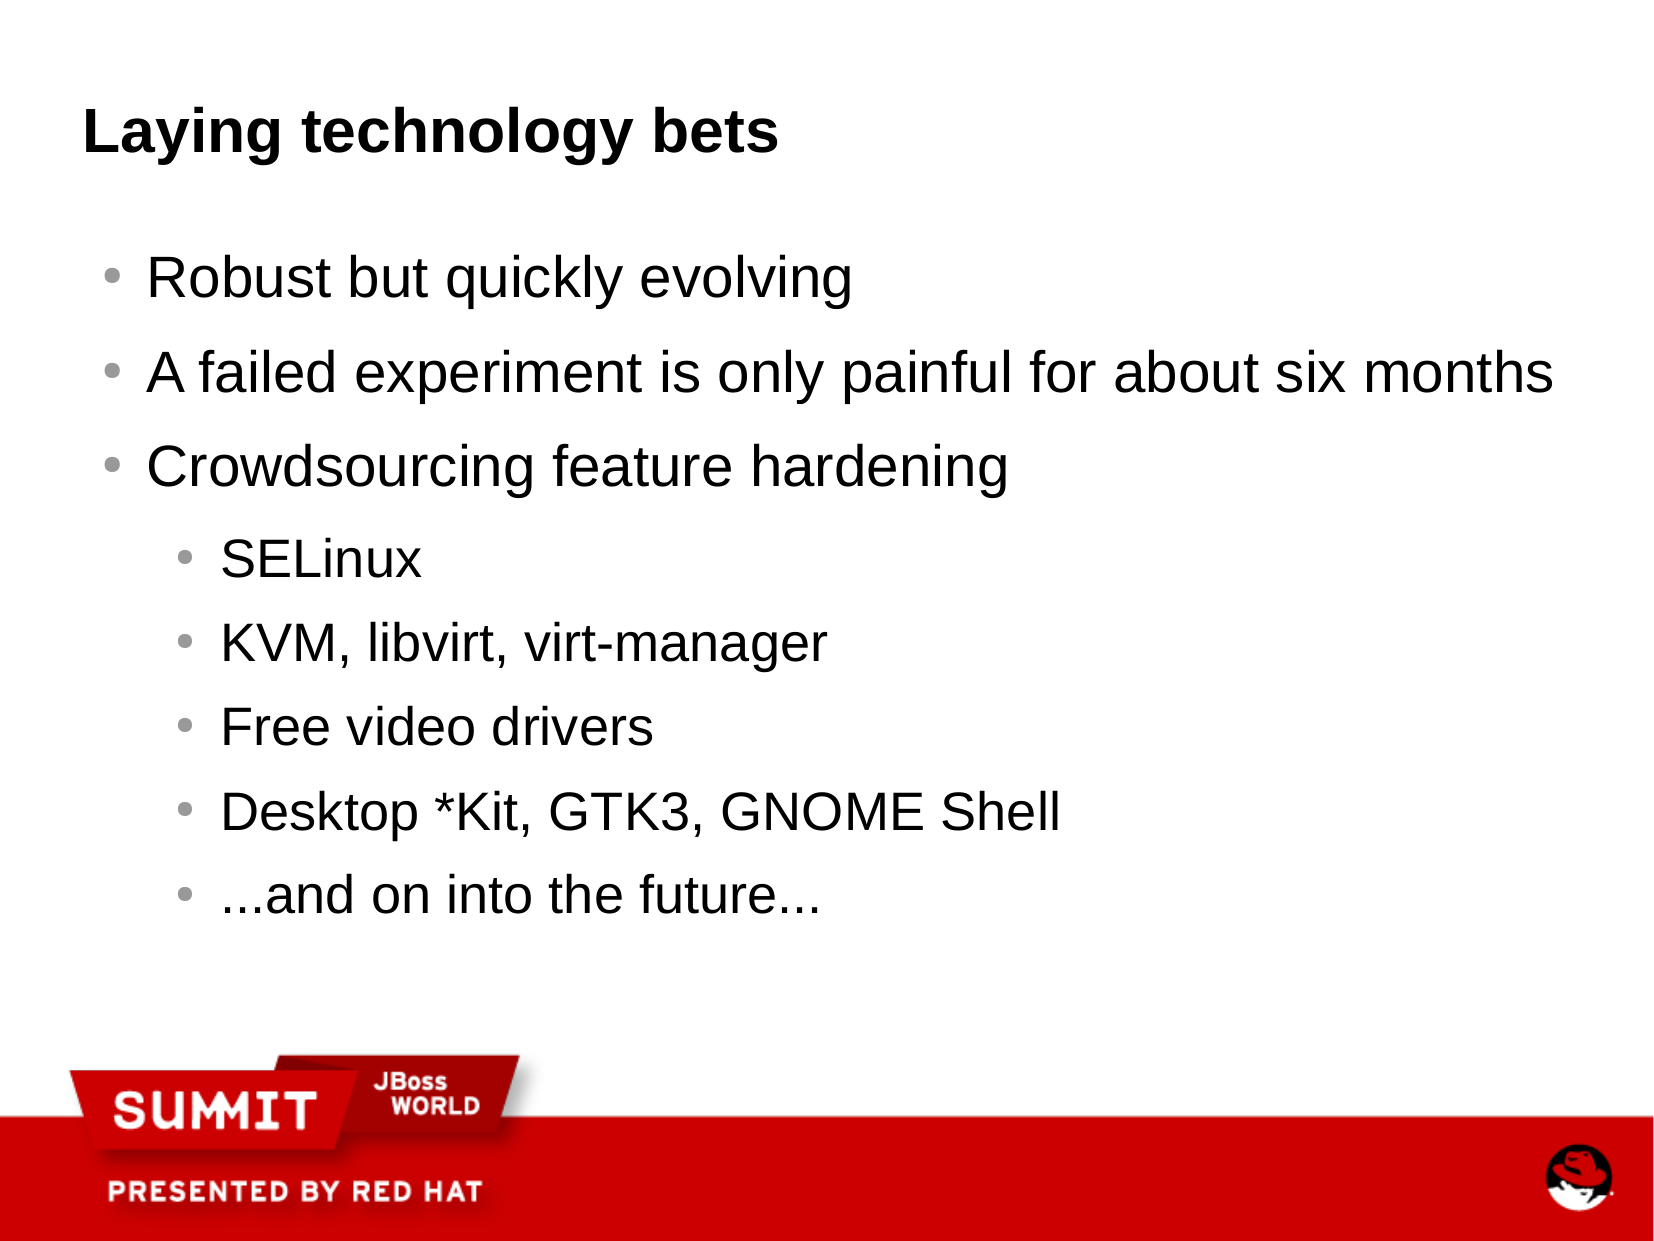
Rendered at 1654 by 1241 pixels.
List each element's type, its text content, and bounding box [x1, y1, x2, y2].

picture [0, 1043, 1654, 1241]
list Robust but quickly evolving A failed experiment is only painful for about six months Crowdsourcing feature hardening SELinux KVM, libvirt, virt-manager Free video drivers Desktop *Kit, GTK3, GNOME Shell ...and on into the future... [86, 244, 1576, 1039]
title Laying technology bets [82, 37, 1571, 226]
